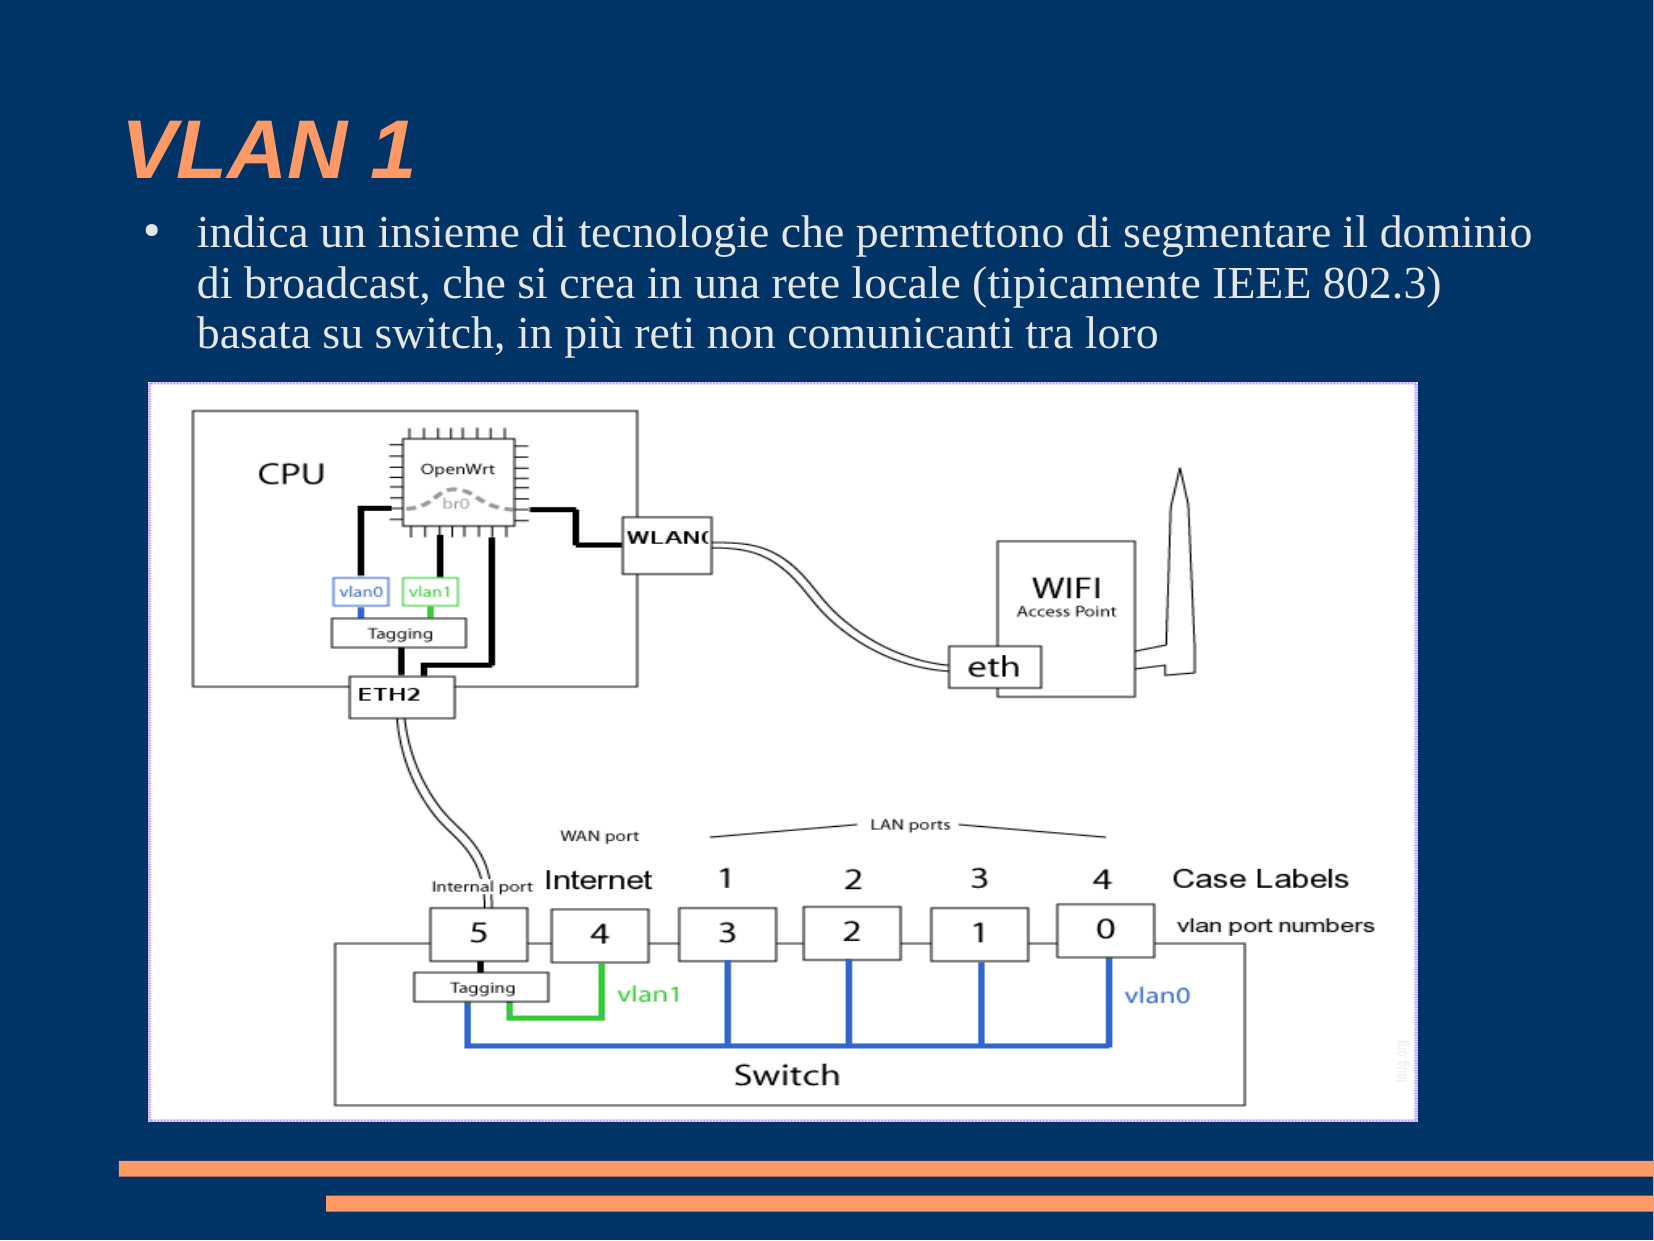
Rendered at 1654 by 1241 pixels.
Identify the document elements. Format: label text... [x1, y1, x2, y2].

picture [148, 382, 1418, 1123]
title VLAN 1 [121, 46, 1534, 254]
list indica un insieme di tecnologie che permettono di segmentare il dominio di broadcast, che si crea in una rete locale (tipicamente IEEE 802.3) basata su switch, in più reti non comunicanti tra loro [125, 206, 1565, 414]
